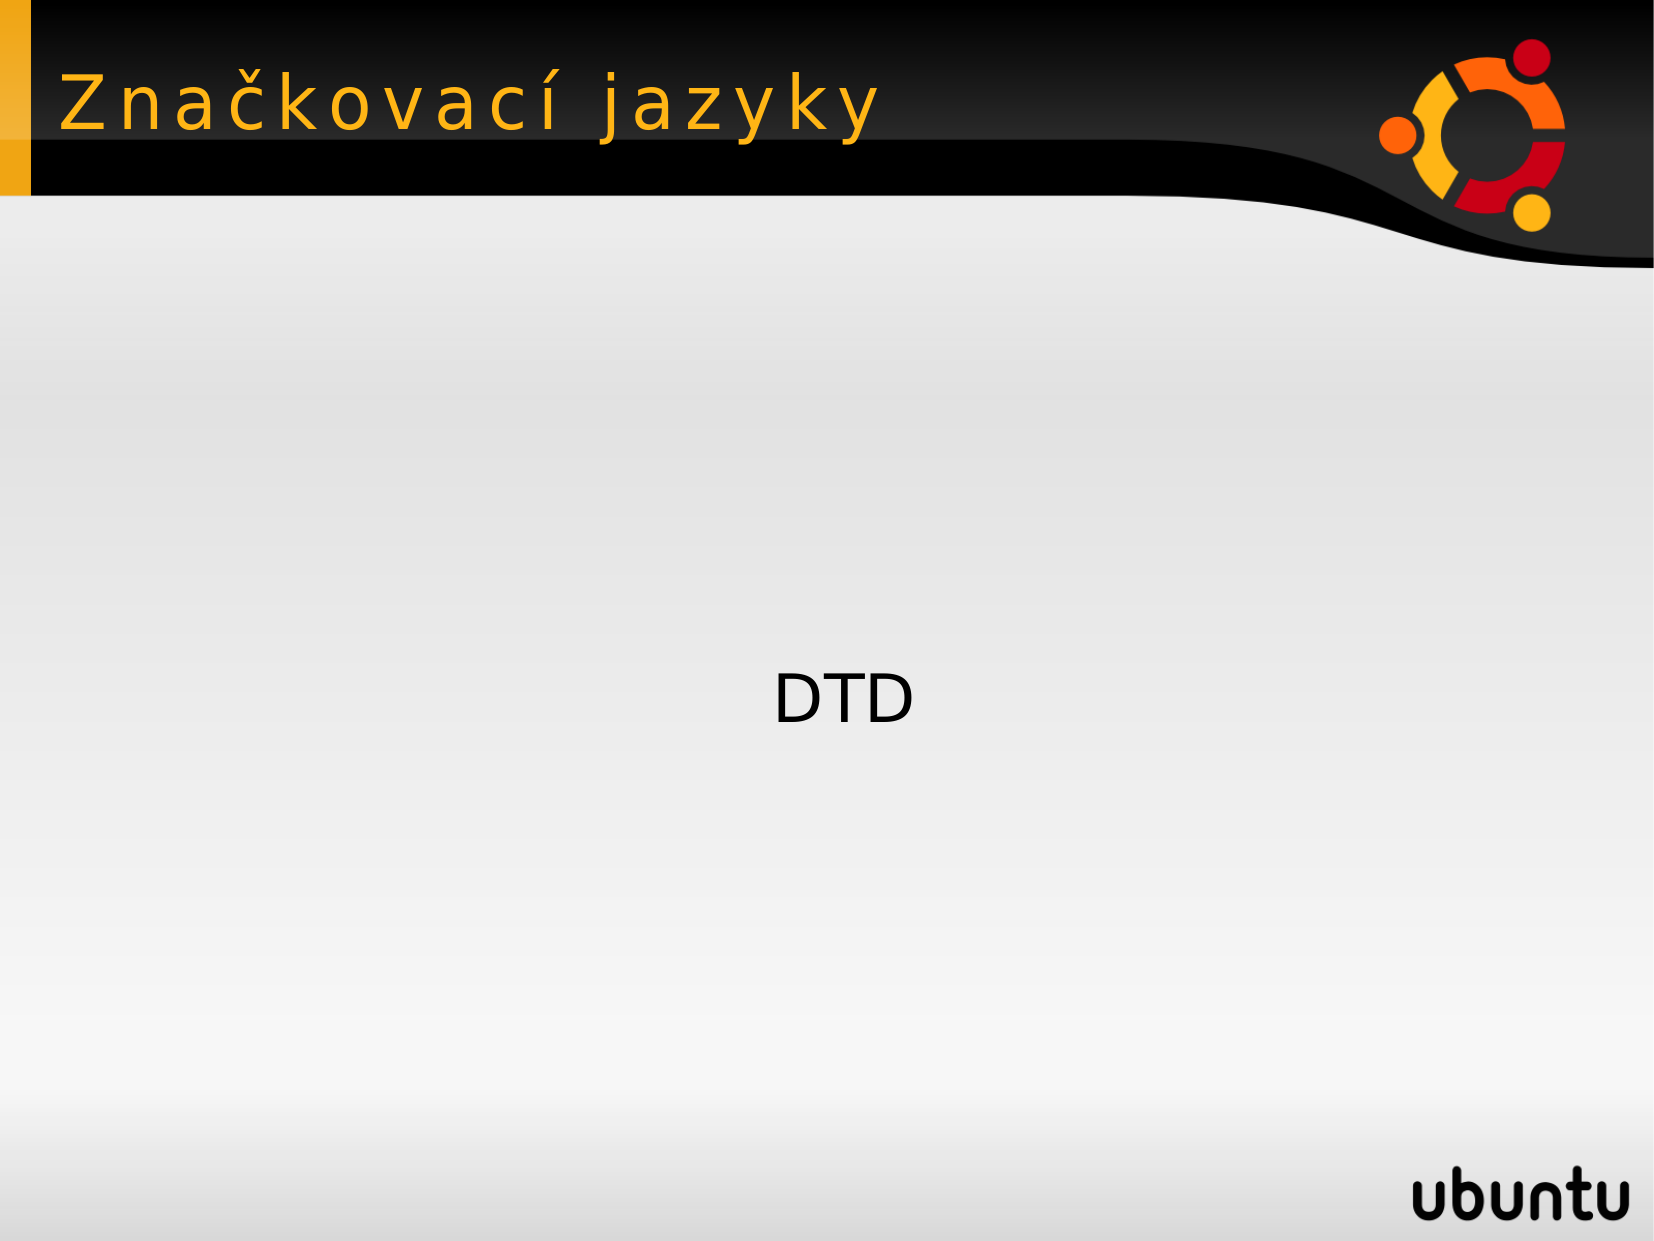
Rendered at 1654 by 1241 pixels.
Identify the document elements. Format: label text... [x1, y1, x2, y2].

subtitle DTD [82, 290, 1571, 1109]
title Značkovací jazyky [59, 29, 1270, 178]
picture [0, 0, 1654, 1241]
